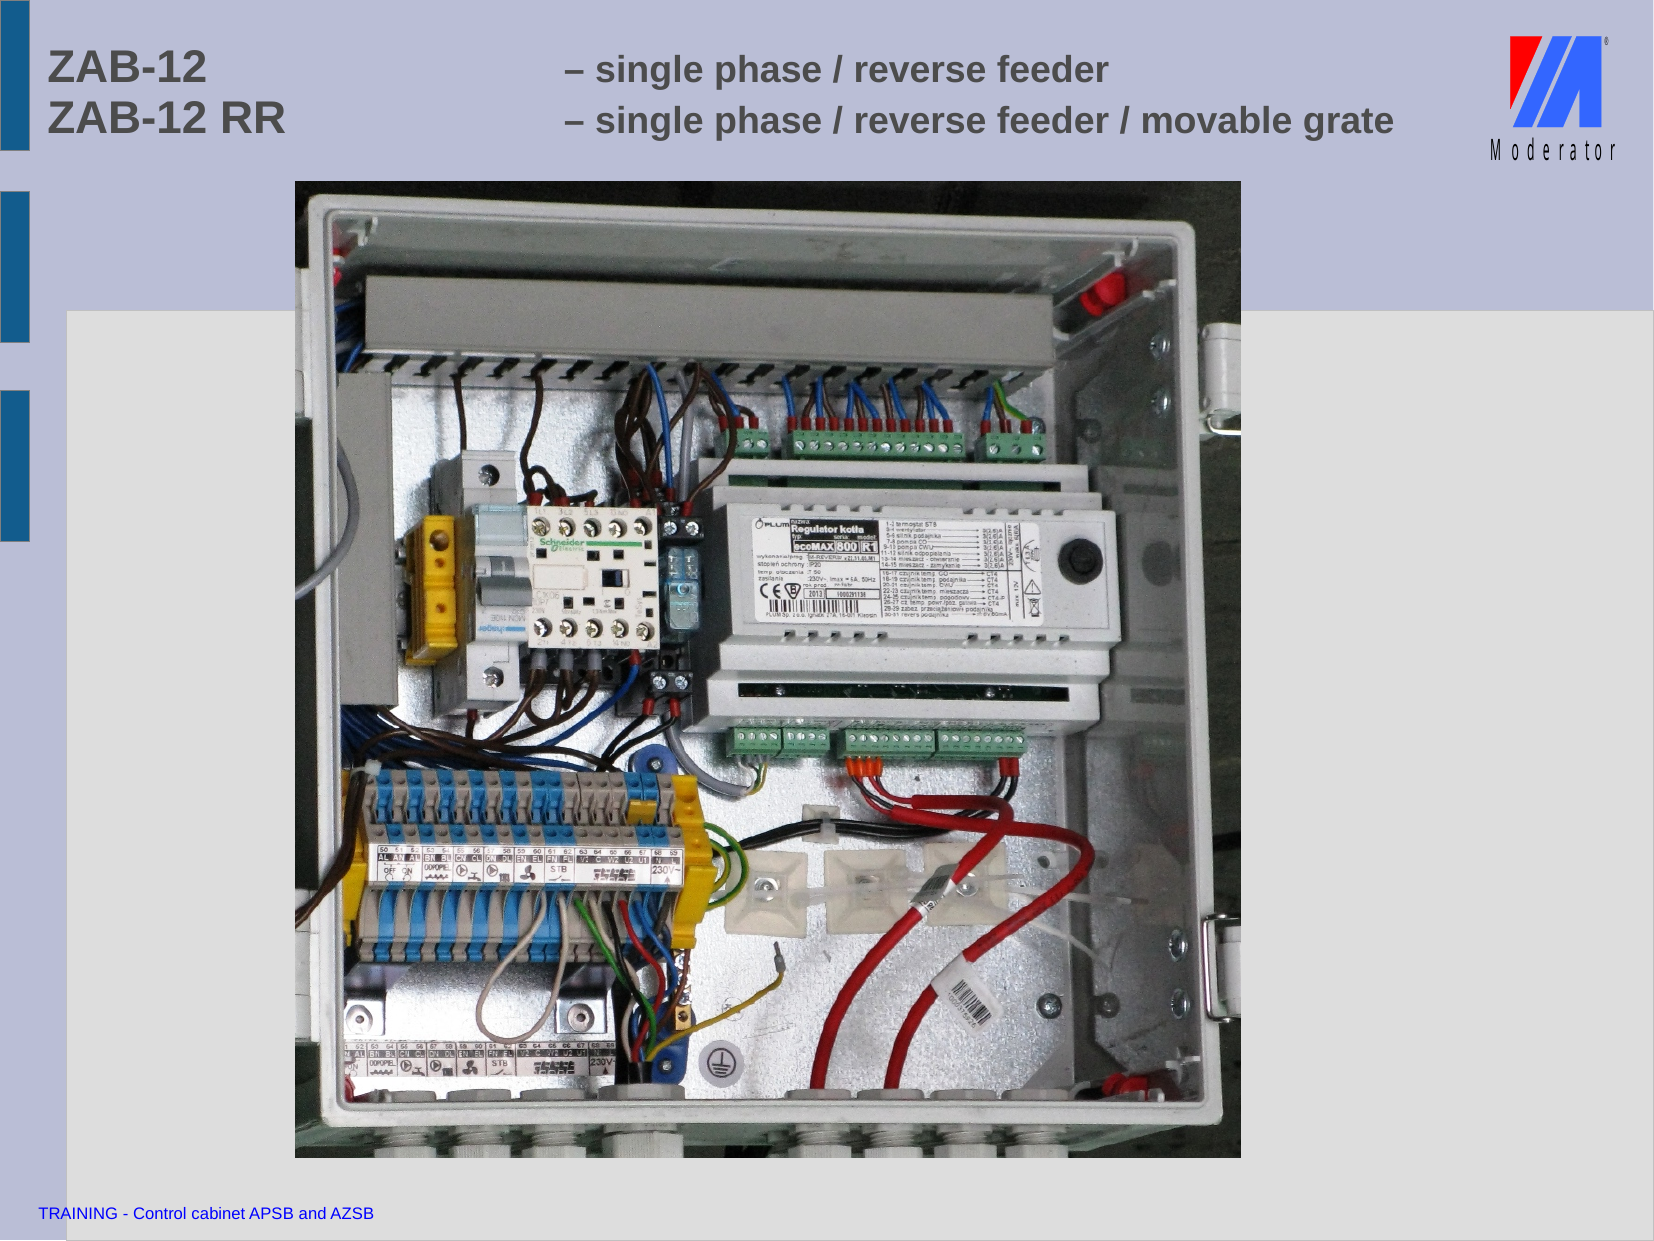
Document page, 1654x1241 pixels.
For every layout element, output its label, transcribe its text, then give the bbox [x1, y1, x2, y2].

picture [295, 181, 1241, 1158]
title ZAB-12 – single phase / reverse feeder ZAB-12 RR – single phase / reverse feeder / movable grate [47, 38, 1489, 257]
text_box TRAINING - Control cabinet APSB and AZSB [23, 1197, 1134, 1231]
picture [1488, 33, 1630, 166]
